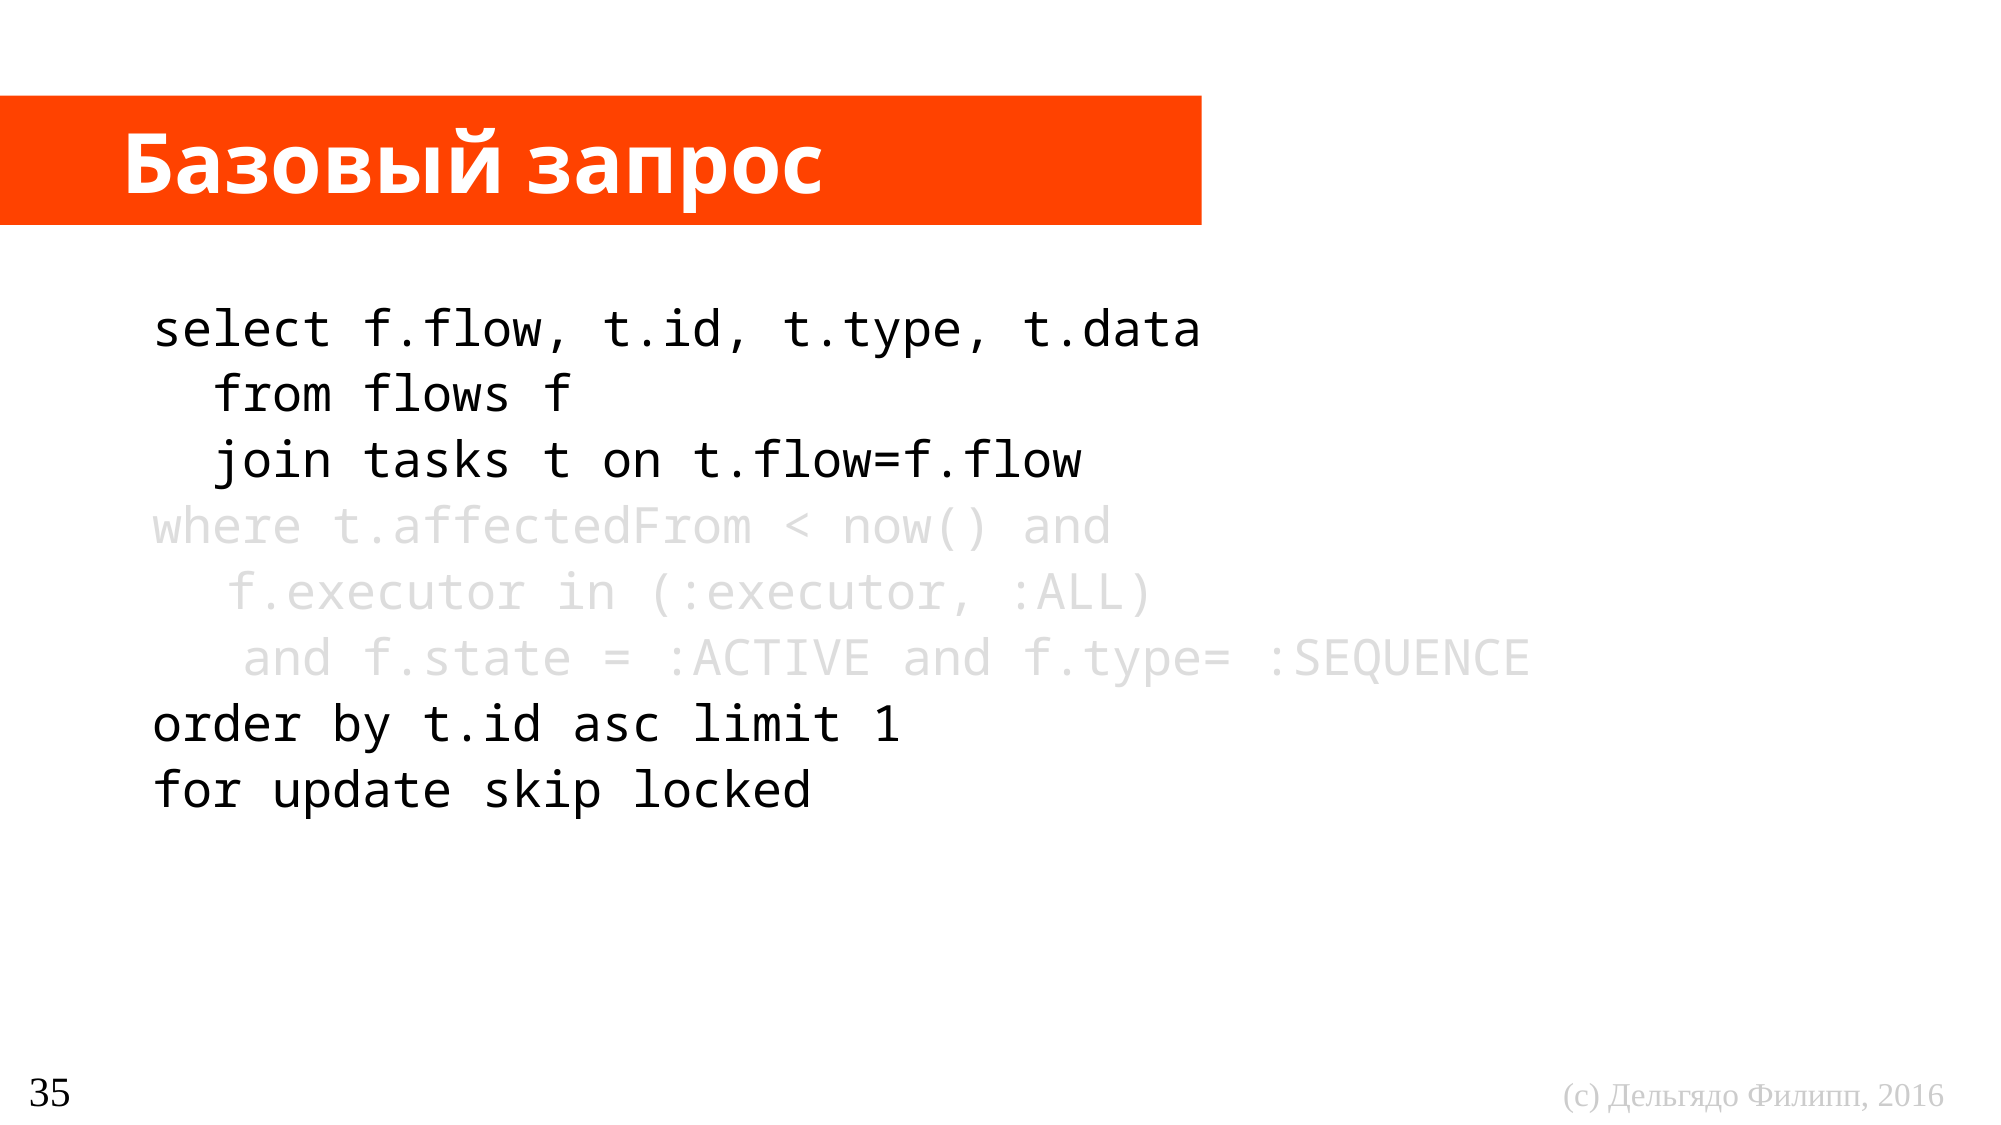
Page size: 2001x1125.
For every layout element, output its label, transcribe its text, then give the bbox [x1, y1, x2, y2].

title Базовый запрос [0, 95, 1202, 225]
list select f.flow, t.id, t.type, t.data from flows f join tasks t on t.flow=f.flow where t.affectedFrom < now() and f.executor in (:executor, :ALL) and f.state = :ACTIVE and f.type= :SEQUENCE order by t.id asc limit 1 for update skip locked [137, 282, 1863, 1014]
